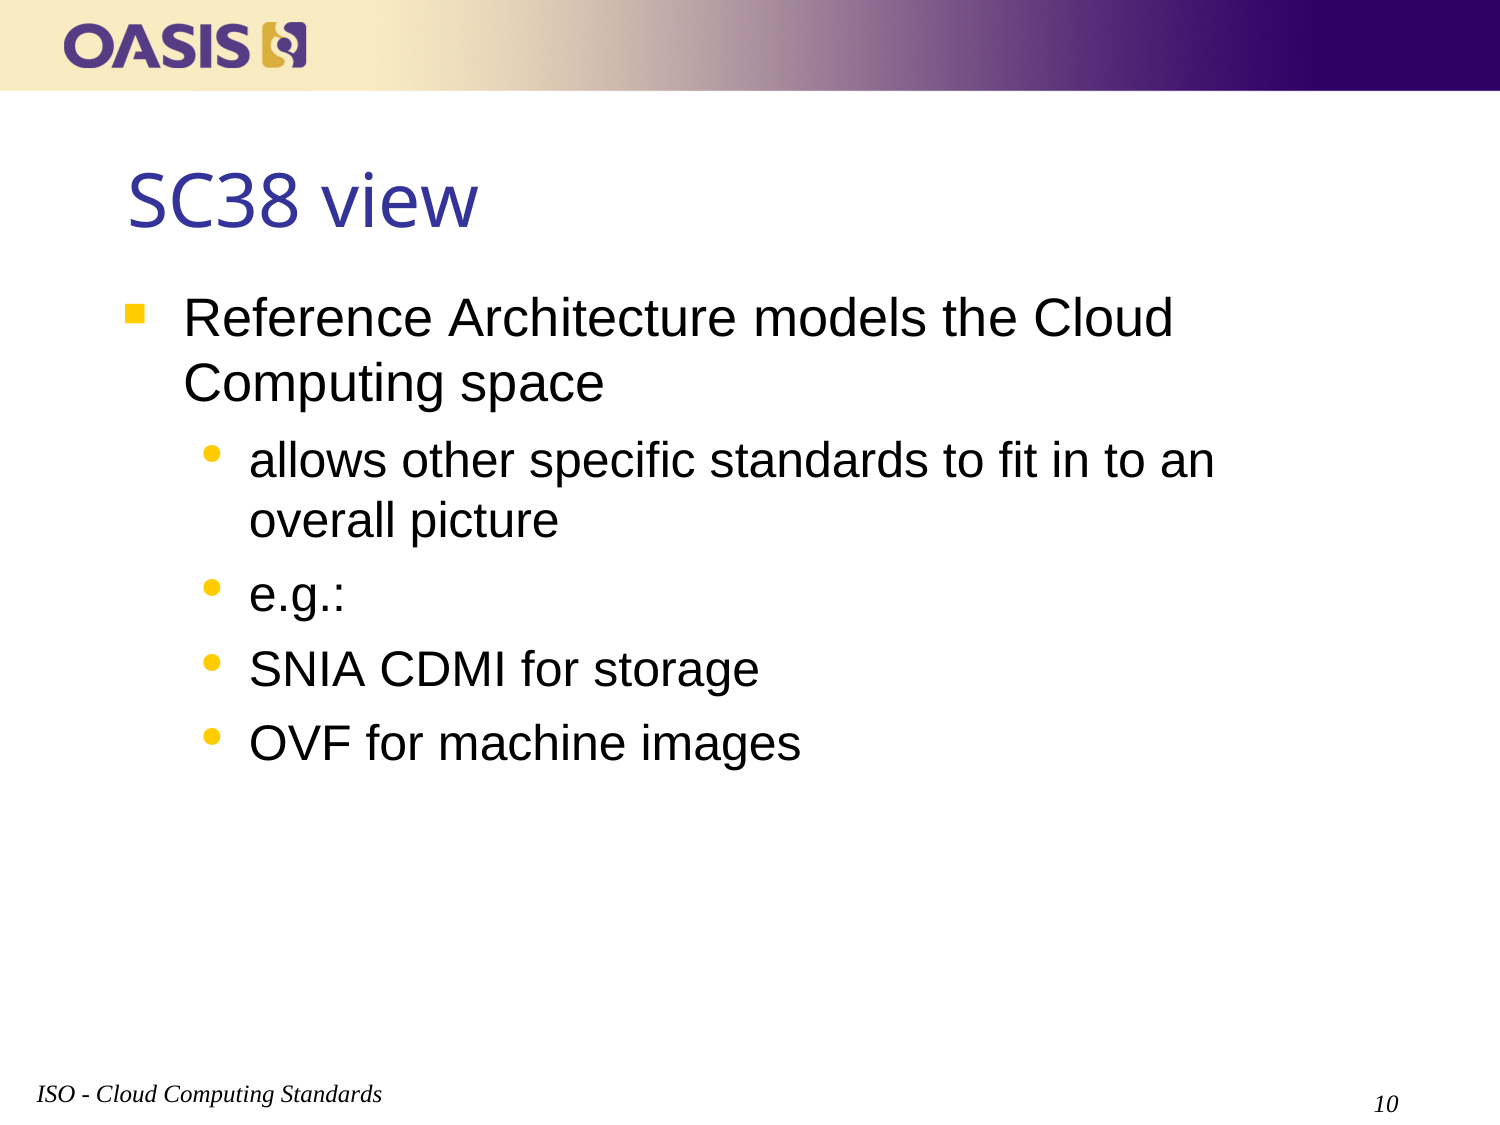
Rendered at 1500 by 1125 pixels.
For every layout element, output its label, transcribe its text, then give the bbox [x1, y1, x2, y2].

list Reference Architecture models the Cloud Computing space allows other specific standards to fit in to an overall picture e.g.: SNIA CDMI for storage OVF for machine images [112, 275, 1288, 1047]
title SC38 view [112, 90, 1263, 250]
picture [0, 0, 1500, 1125]
